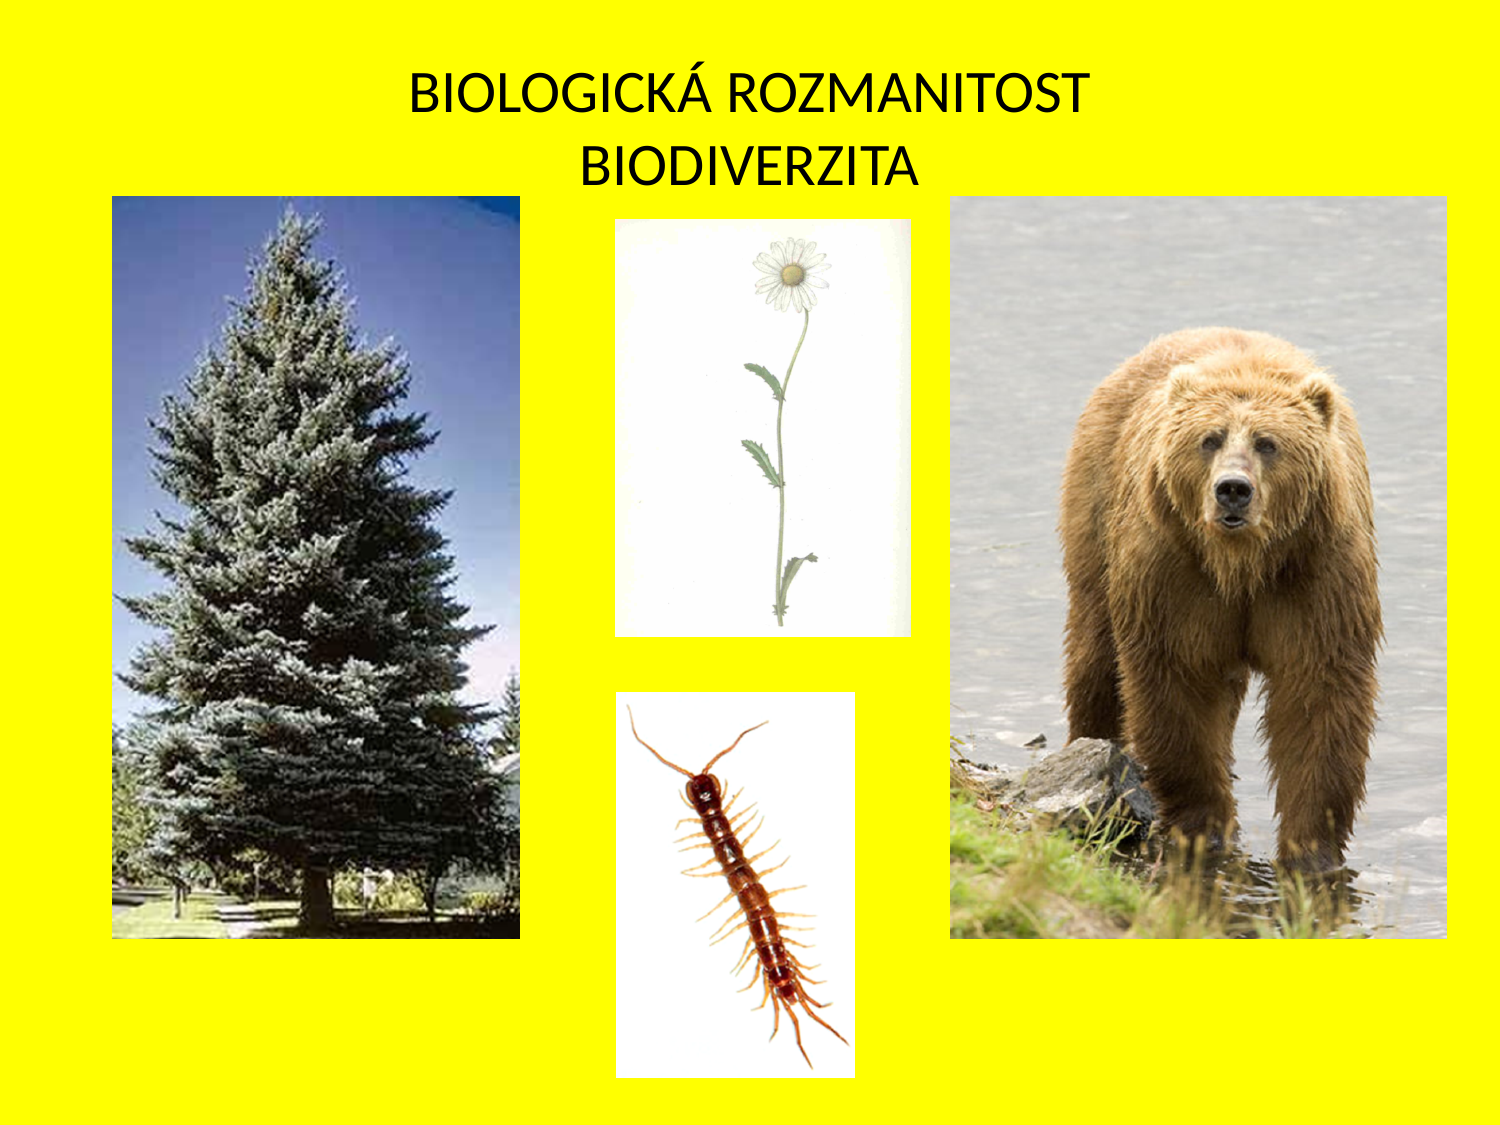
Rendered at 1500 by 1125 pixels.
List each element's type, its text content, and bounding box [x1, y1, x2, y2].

title BIOLOGICKÁ ROZMANITOST BIODIVERZITA [75, 45, 1426, 233]
picture [616, 692, 855, 1078]
picture [950, 196, 1447, 939]
picture [112, 196, 520, 939]
picture [615, 219, 911, 637]
